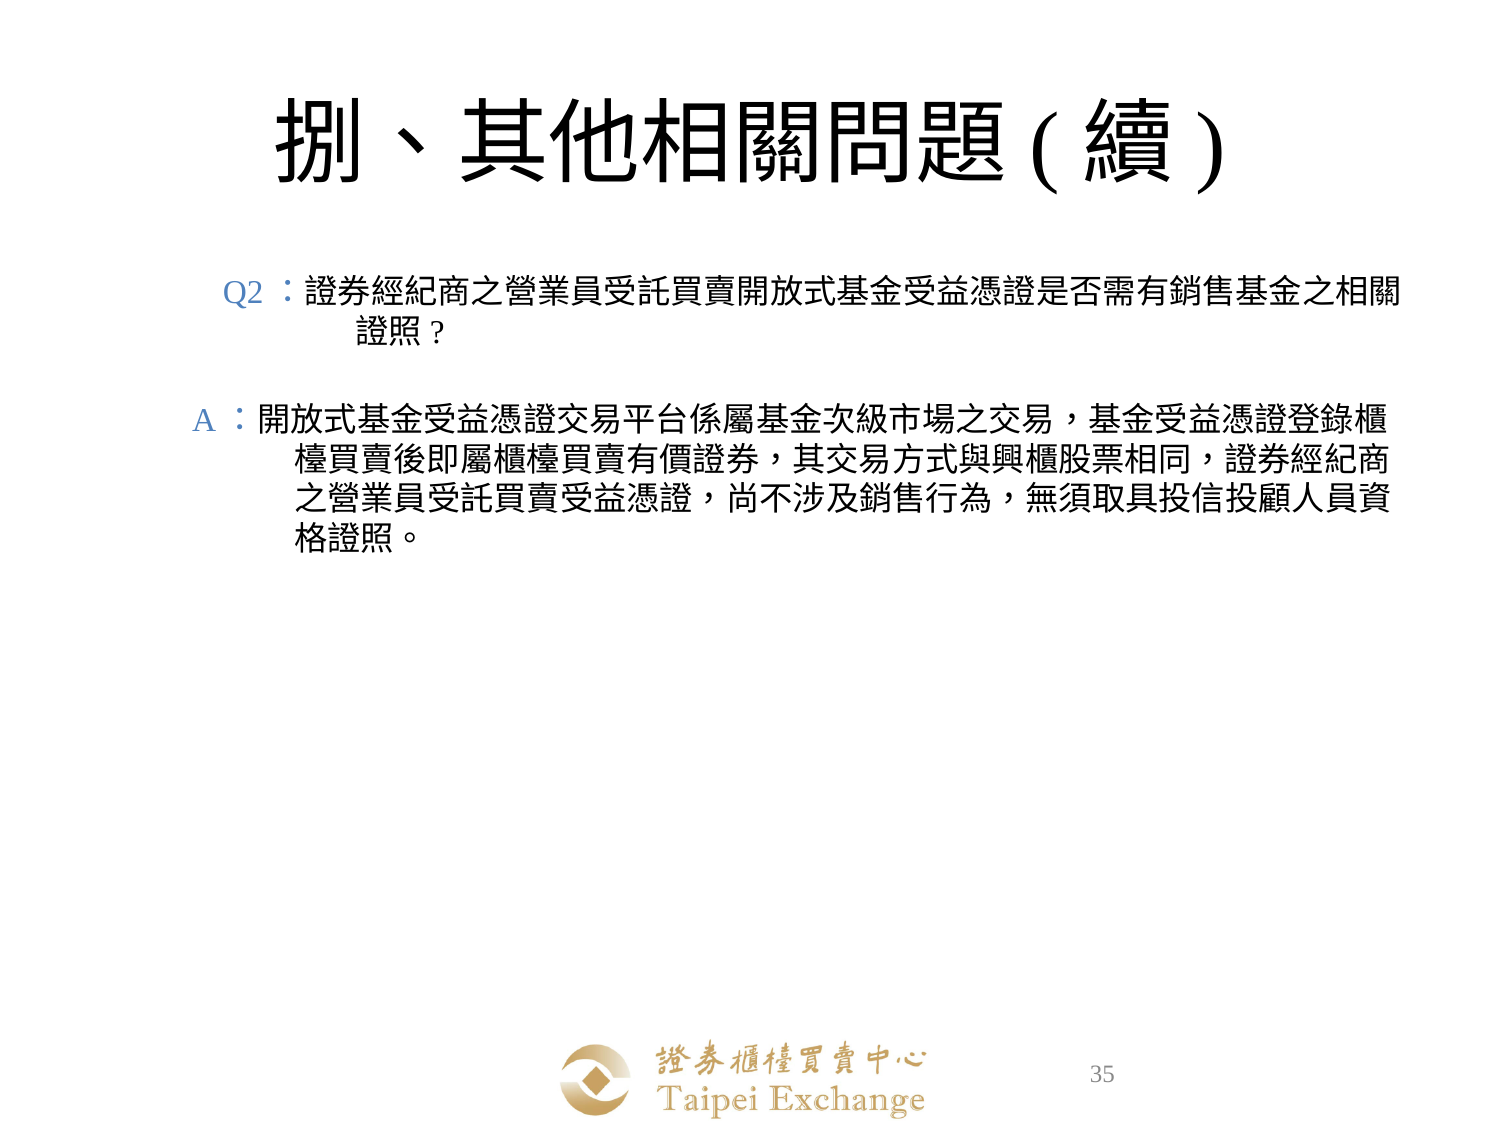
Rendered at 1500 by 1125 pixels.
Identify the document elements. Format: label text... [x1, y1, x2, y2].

title 捌、其他相關問題(續) [75, 45, 1426, 233]
list Q2：證券經紀商之營業員受託買賣開放式基金受益憑證是否需有銷售基金之相關證照? A：開放式基金受益憑證交易平台係屬基金次級市場之交易，基金受益憑證登錄櫃檯買賣後即屬櫃檯買賣有價證券，其交易方式與興櫃股票相同，證券經紀商之營業員受託買賣受益憑證，尚不涉及銷售行為，無須取具投信投顧人員資格證照。 [75, 262, 1426, 1005]
text_box [1074, 1042, 1426, 1103]
